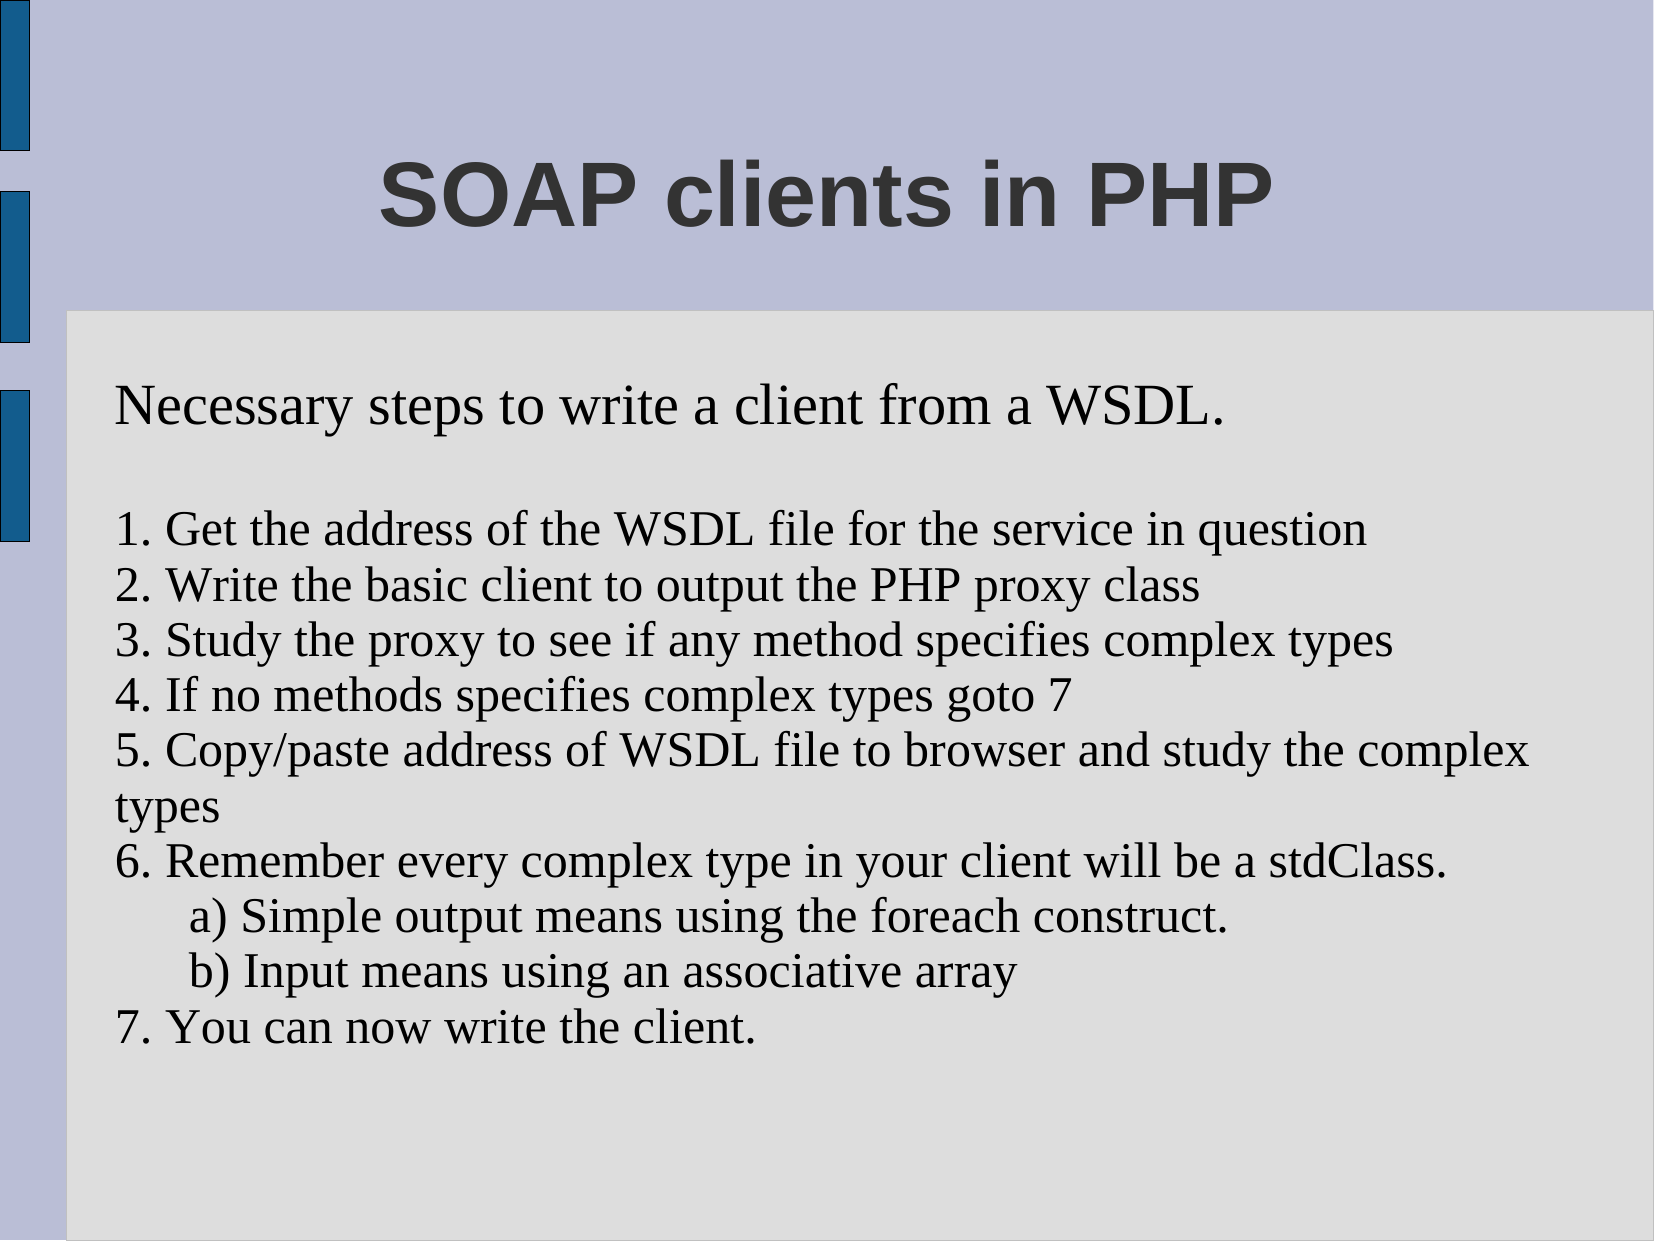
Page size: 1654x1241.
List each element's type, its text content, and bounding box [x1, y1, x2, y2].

text_box Necessary steps to write a client from a WSDL. 1. Get the address of the WSDL file for the service in question 2. Write the basic client to output the PHP proxy class 3. Study the proxy to see if any method specifies complex types 4. If no methods specifies complex types goto 7 5. Copy/paste address of WSDL file to browser and study the complex types 6. Remember every complex type in your client will be a stdClass. a) Simple output means using the foreach construct. b) Input means using an associative array 7. You can now write the client. [115, 372, 1584, 1055]
title SOAP clients in PHP [121, 91, 1534, 299]
